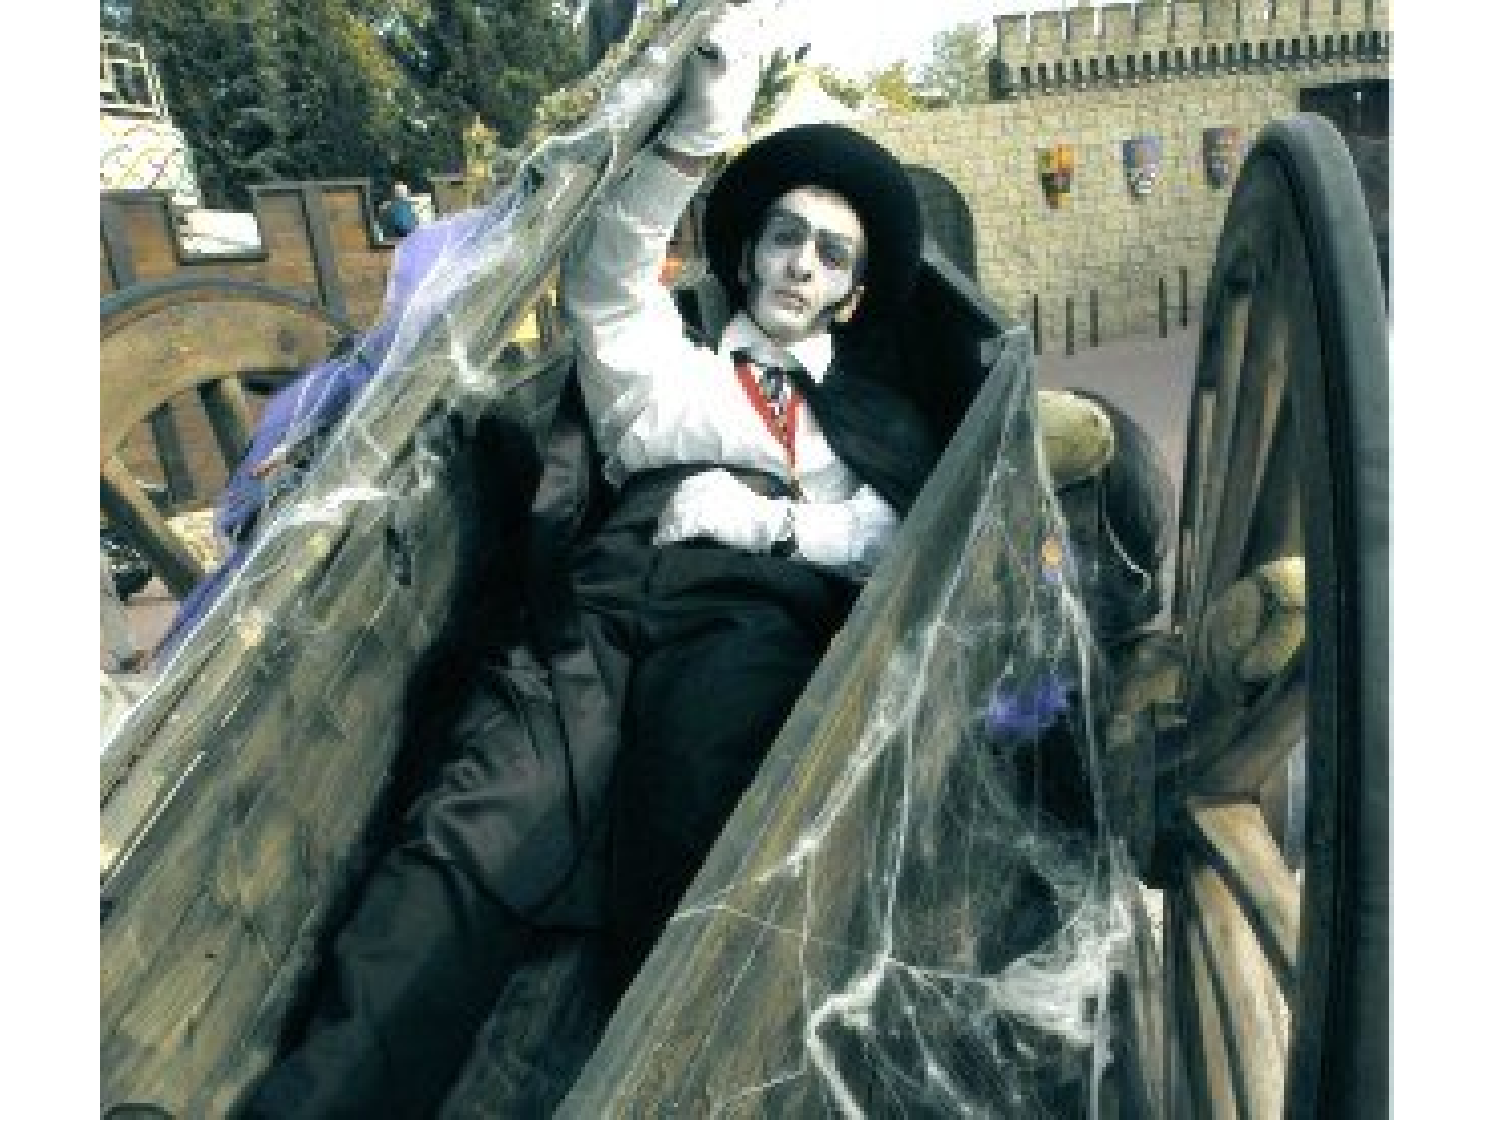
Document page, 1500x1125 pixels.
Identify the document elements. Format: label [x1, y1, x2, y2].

picture [100, 0, 1394, 1120]
